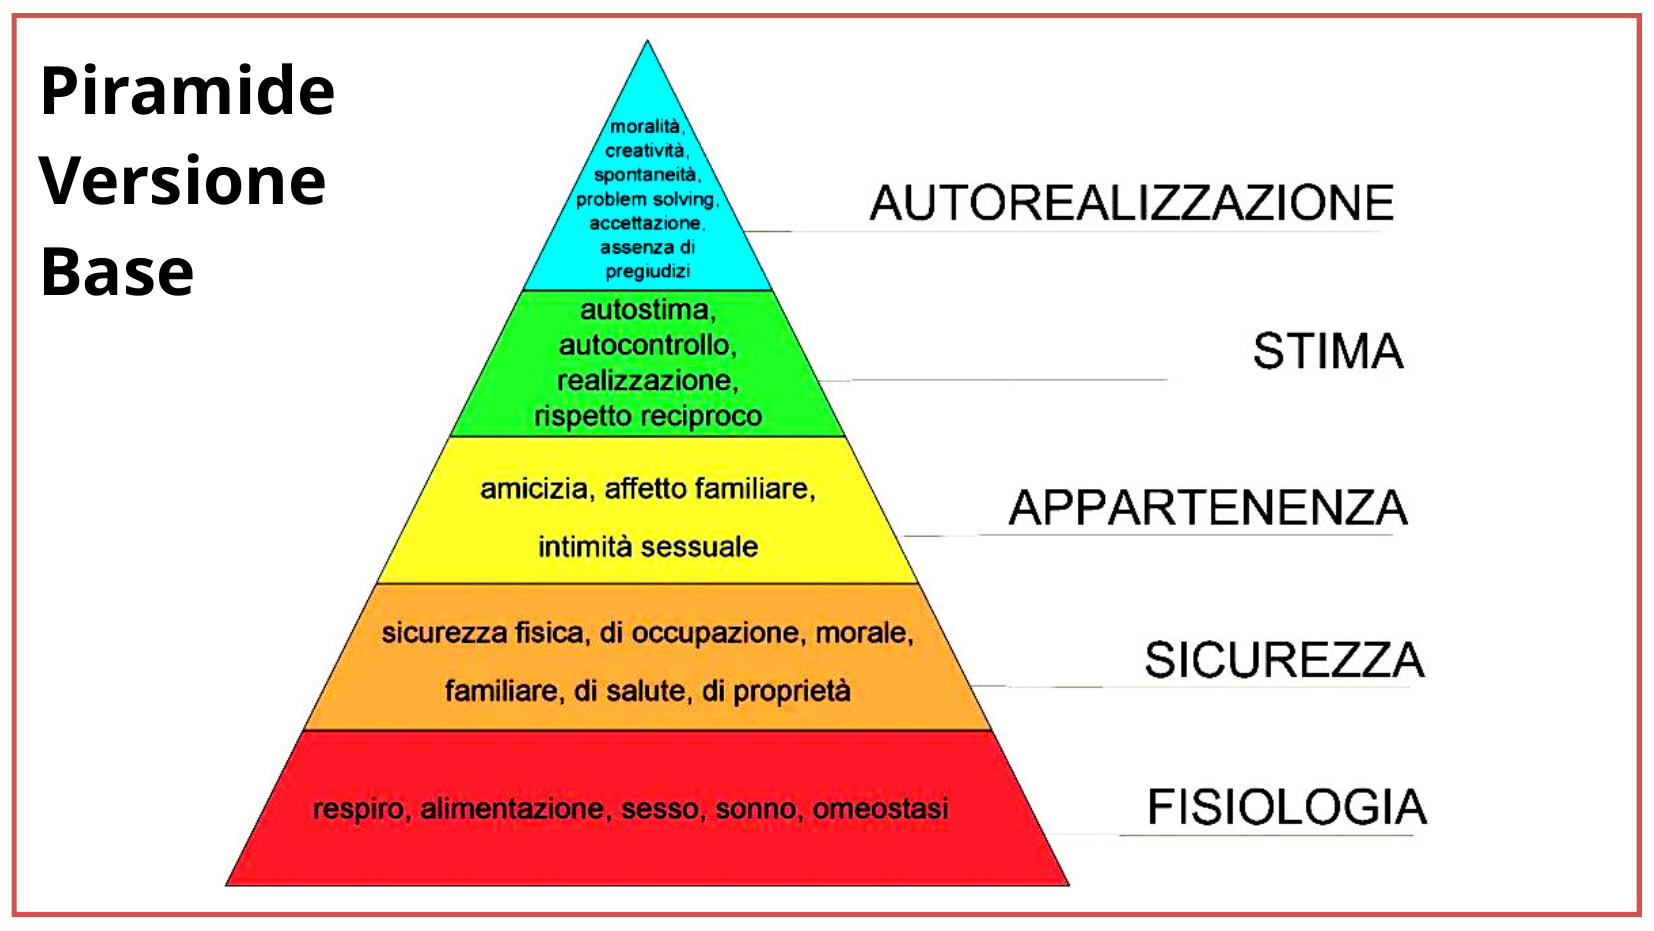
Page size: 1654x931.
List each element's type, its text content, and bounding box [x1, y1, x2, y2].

picture [215, 27, 1438, 903]
text_box Piramide Versione Base [23, 35, 497, 295]
